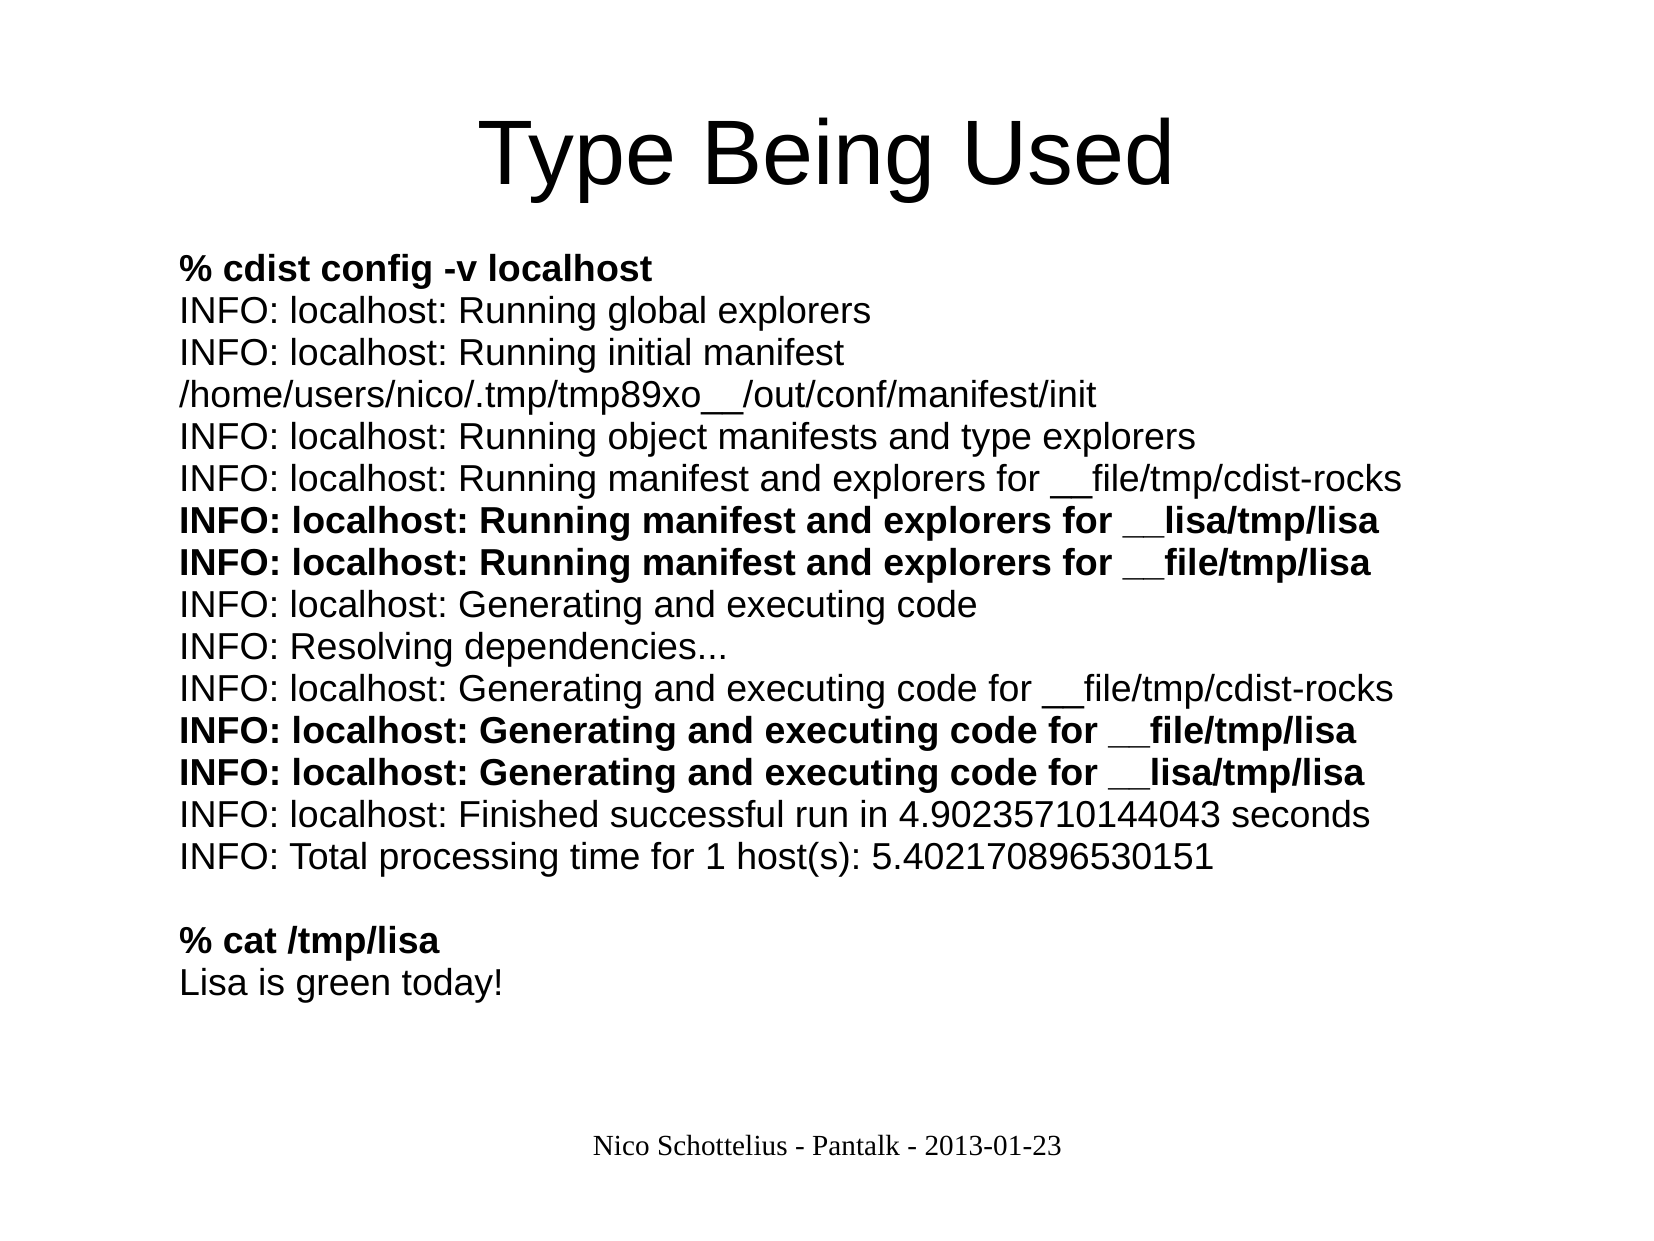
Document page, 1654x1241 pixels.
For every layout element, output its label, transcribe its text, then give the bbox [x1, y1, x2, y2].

text_box % cdist config -v localhost INFO: localhost: Running global explorers INFO: localhost: Running initial manifest /home/users/nico/.tmp/tmp89xo__/out/conf/manifest/init INFO: localhost: Running object manifests and type explorers INFO: localhost: Running manifest and explorers for __file/tmp/cdist-rocks INFO: localhost: Running manifest and explorers for __lisa/tmp/lisa INFO: localhost: Running manifest and explorers for __file/tmp/lisa INFO: localhost: Generating and executing code INFO: Resolving dependencies... INFO: localhost: Generating and executing code for __file/tmp/cdist-rocks INFO: localhost: Generating and executing code for __file/tmp/lisa INFO: localhost: Generating and executing code for __lisa/tmp/lisa INFO: localhost: Finished successful run in 4.90235710144043 seconds INFO: Total processing time for 1 host(s): 5.402170896530151 % cat /tmp/lisa Lisa is green today! [164, 240, 1546, 1104]
title Type Being Used [82, 49, 1571, 257]
